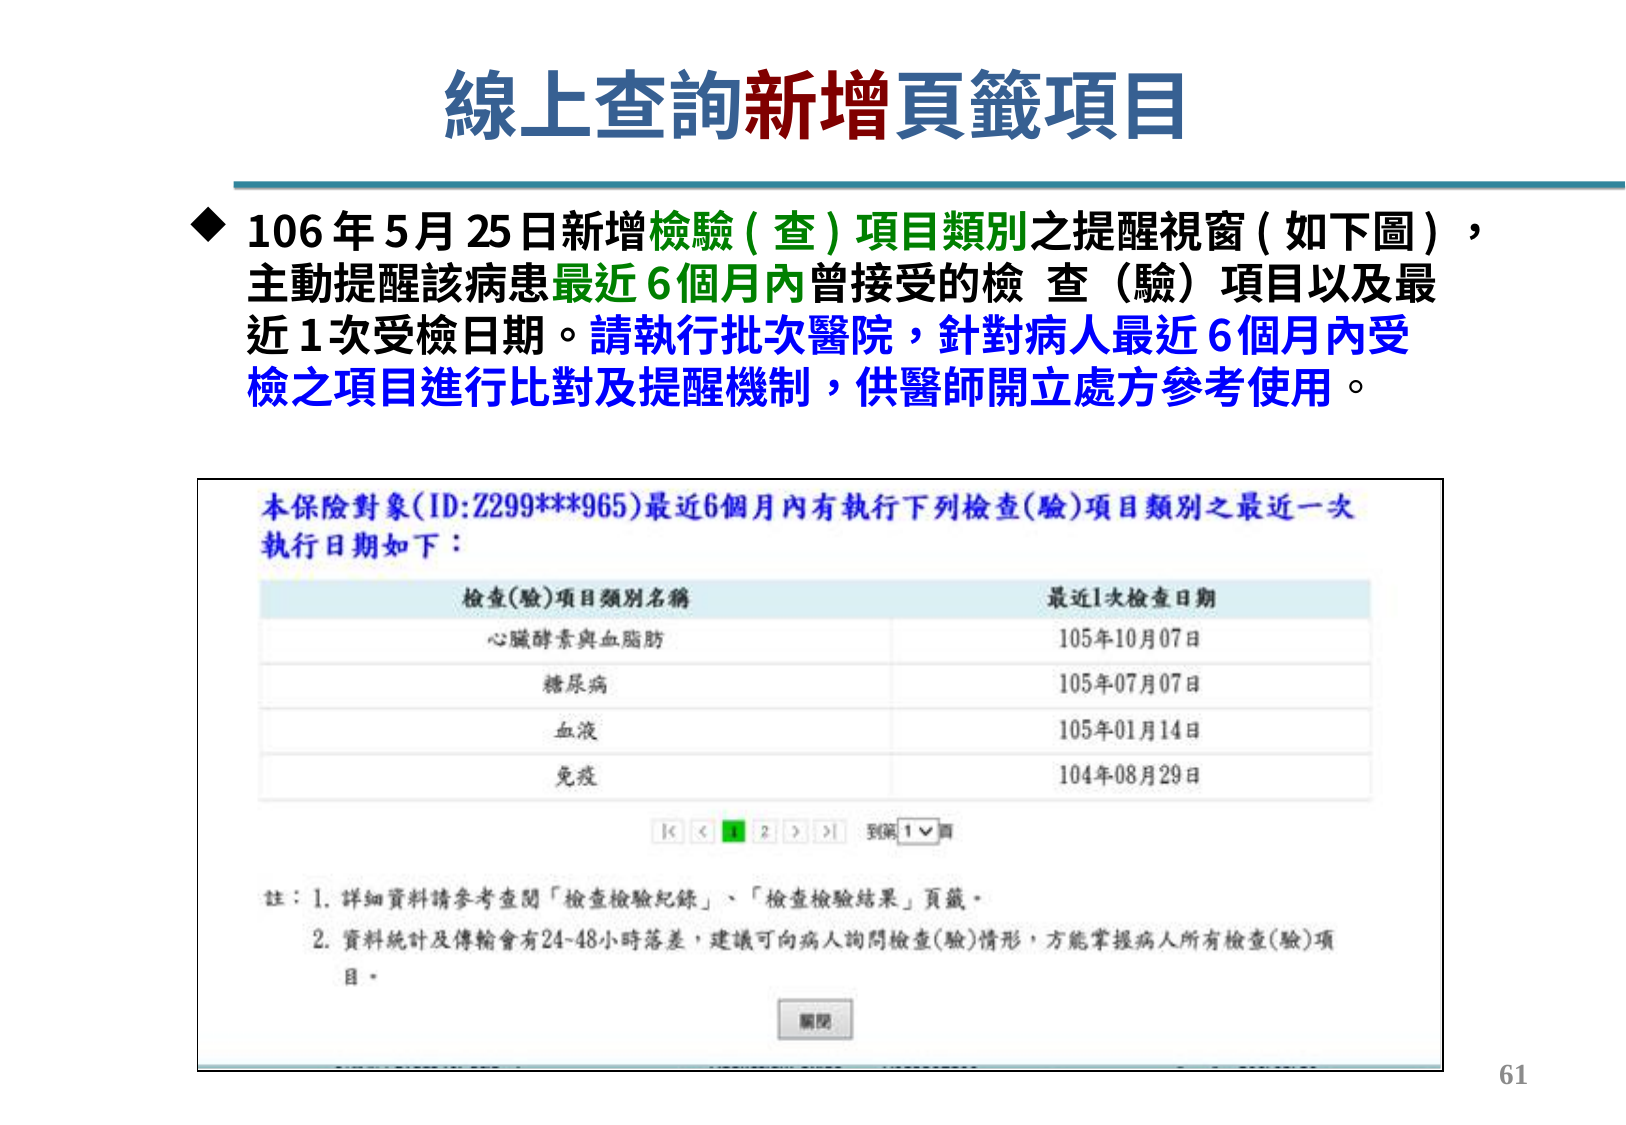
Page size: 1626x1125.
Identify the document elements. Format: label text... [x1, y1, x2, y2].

title 線上查詢新增頁籤項目 [80, 27, 1557, 179]
list 106年5月25日新增檢驗(查)項目類別之提醒視窗(如下圖)，主動提醒該病患最近6個月內曾接受的檢 查（驗）項目以及最近1次受檢日期。請執行批次醫院，針對病人最近6個月內受檢之項目進行比對及提醒機制，供醫師開立處方參考使用。 [171, 196, 1469, 457]
slide_number <編號> [1164, 1042, 1544, 1103]
picture [198, 479, 1443, 1071]
